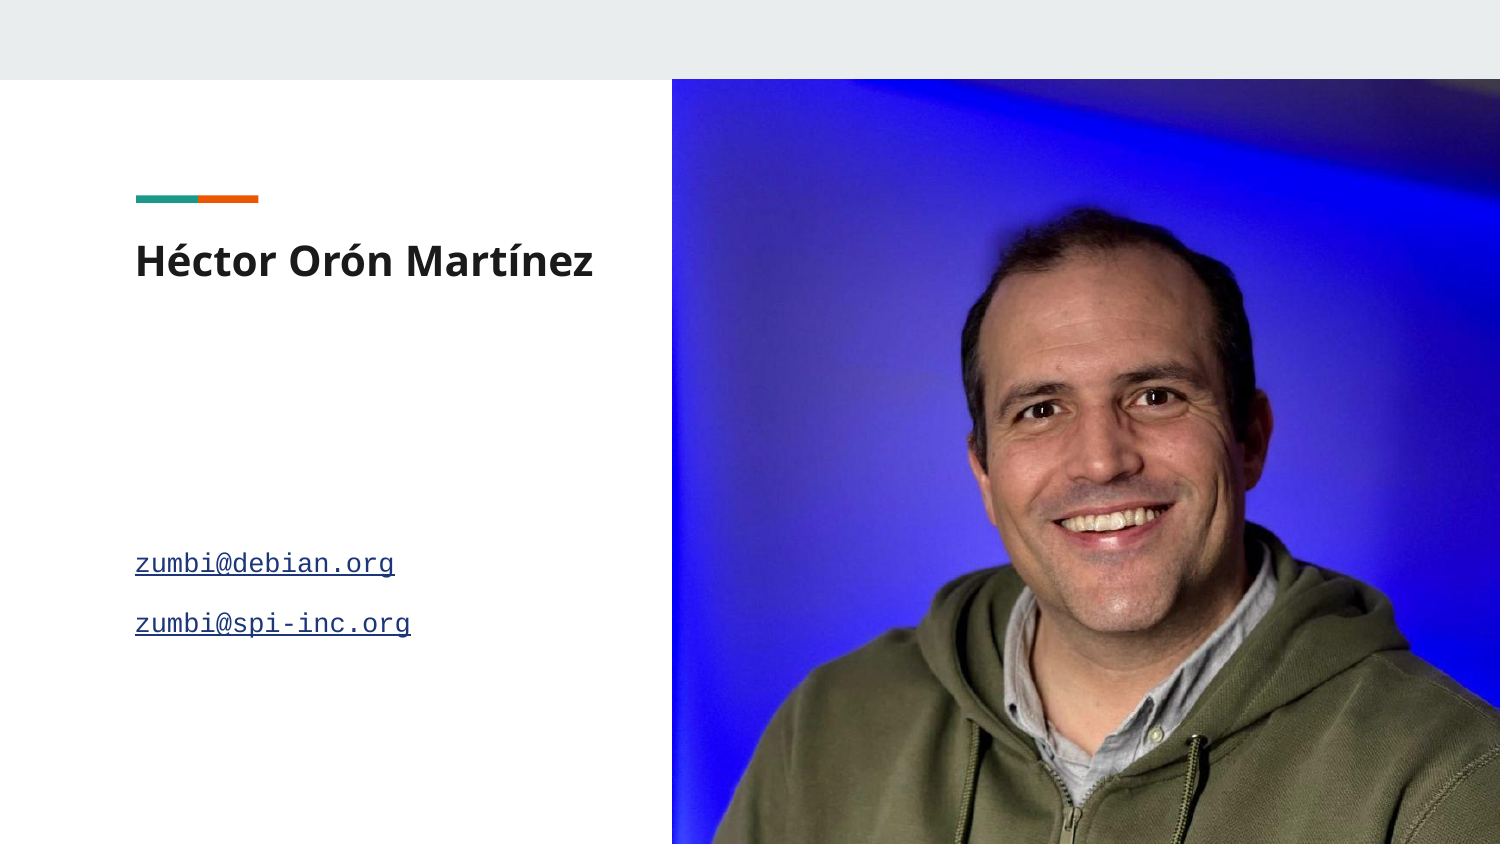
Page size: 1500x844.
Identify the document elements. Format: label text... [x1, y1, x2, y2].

title Héctor Orón Martínez [119, 216, 672, 305]
picture [672, 79, 1500, 844]
list zumbi@debian.org zumbi@spi-inc.org [119, 341, 672, 712]
